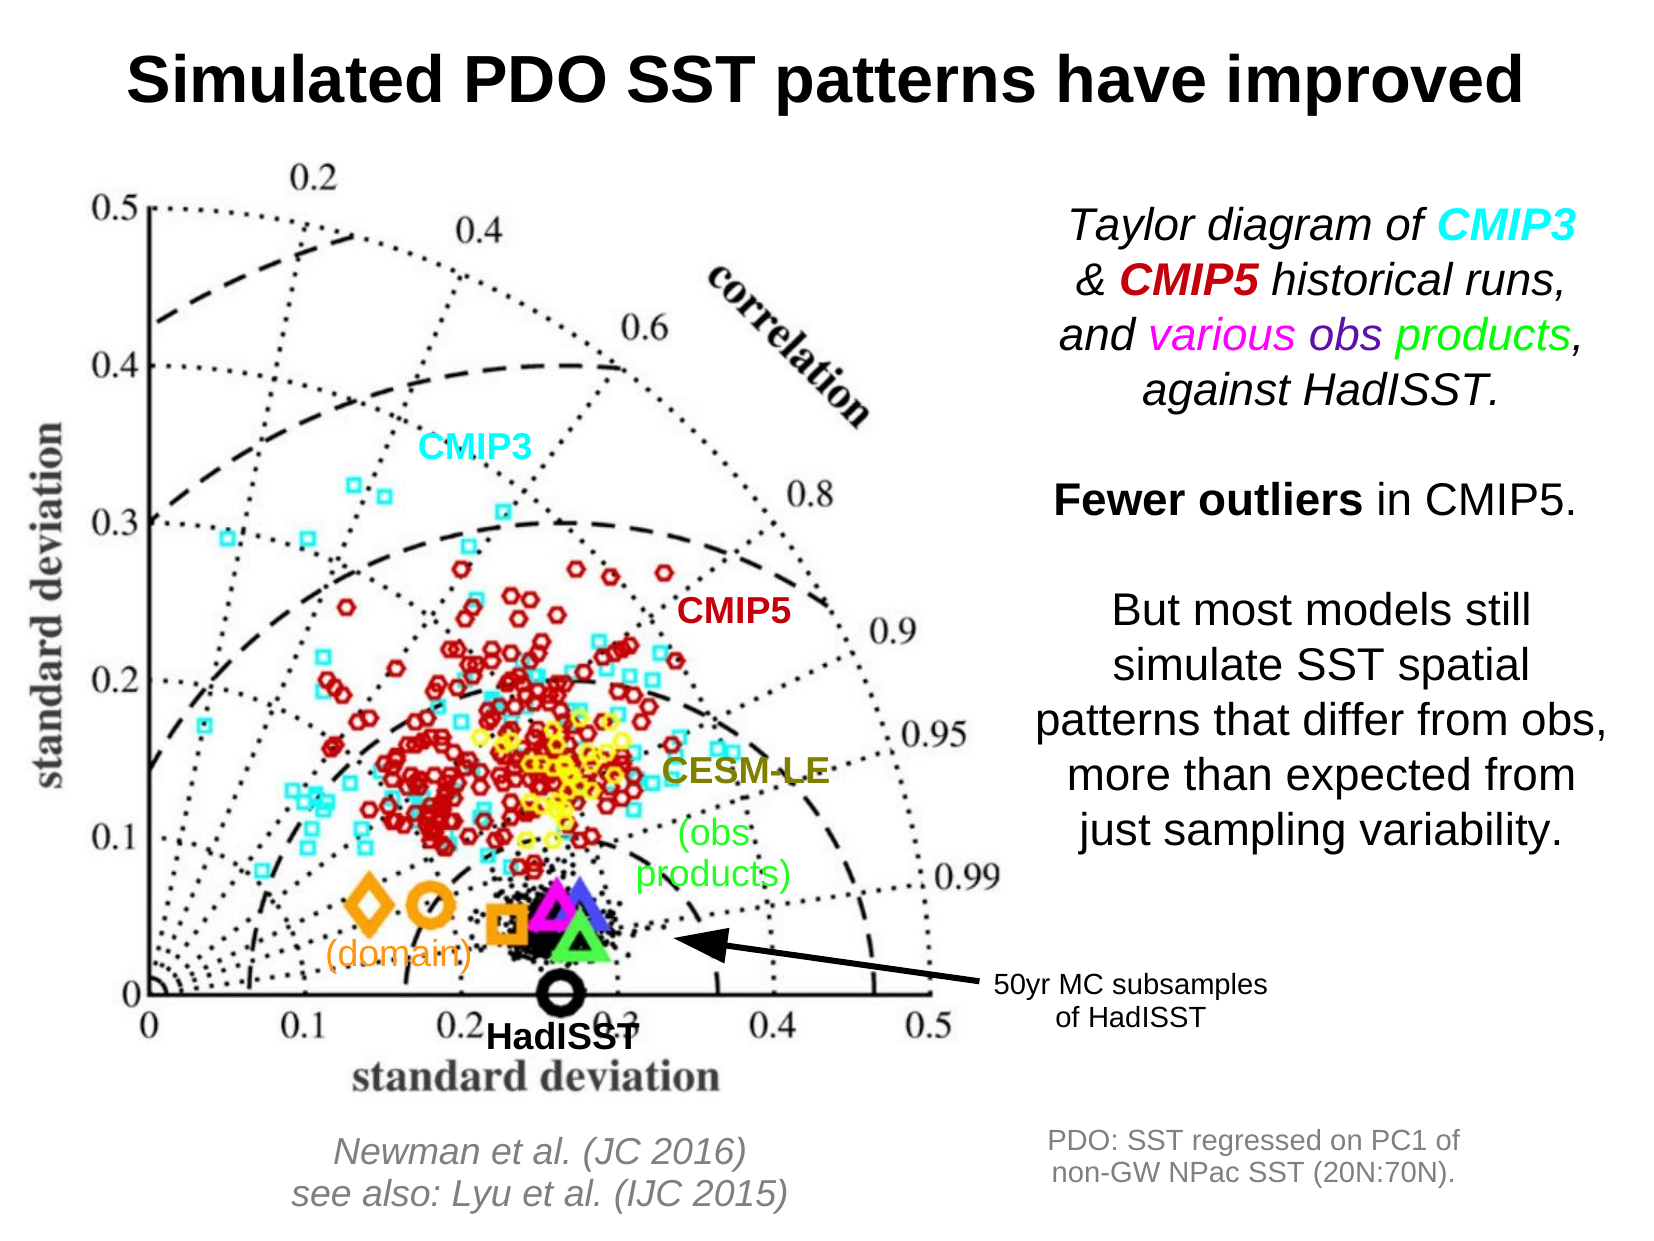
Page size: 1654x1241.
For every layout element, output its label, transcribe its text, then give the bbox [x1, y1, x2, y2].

text_box PDO: SST regressed on PC1 of non-GW NPac SST (20N:70N). [870, 1117, 1638, 1216]
text_box CMIP3 [368, 419, 582, 472]
text_box 50yr MC subsamples of HadISST [959, 962, 1303, 1047]
text_box Taylor diagram of CMIP3 & CMIP5 historical runs, and various obs products, against HadISST. Fewer outliers in CMIP5. But most models still simulate SST spatial patterns that differ from obs, more than expected from just sampling variability. [1032, 194, 1611, 855]
text_box (obs products) [615, 804, 812, 908]
text_box (domain) [242, 926, 556, 981]
text_box CESM-LE [639, 743, 853, 796]
text_box HadISST [456, 1009, 670, 1062]
text_box CMIP5 [627, 583, 841, 636]
text_box Newman et al. (JC 2016) see also: Lyu et al. (IJC 2015) [268, 1124, 812, 1228]
picture [17, 152, 1018, 1108]
text_box Simulated PDO SST patterns have improved [18, 24, 1635, 117]
